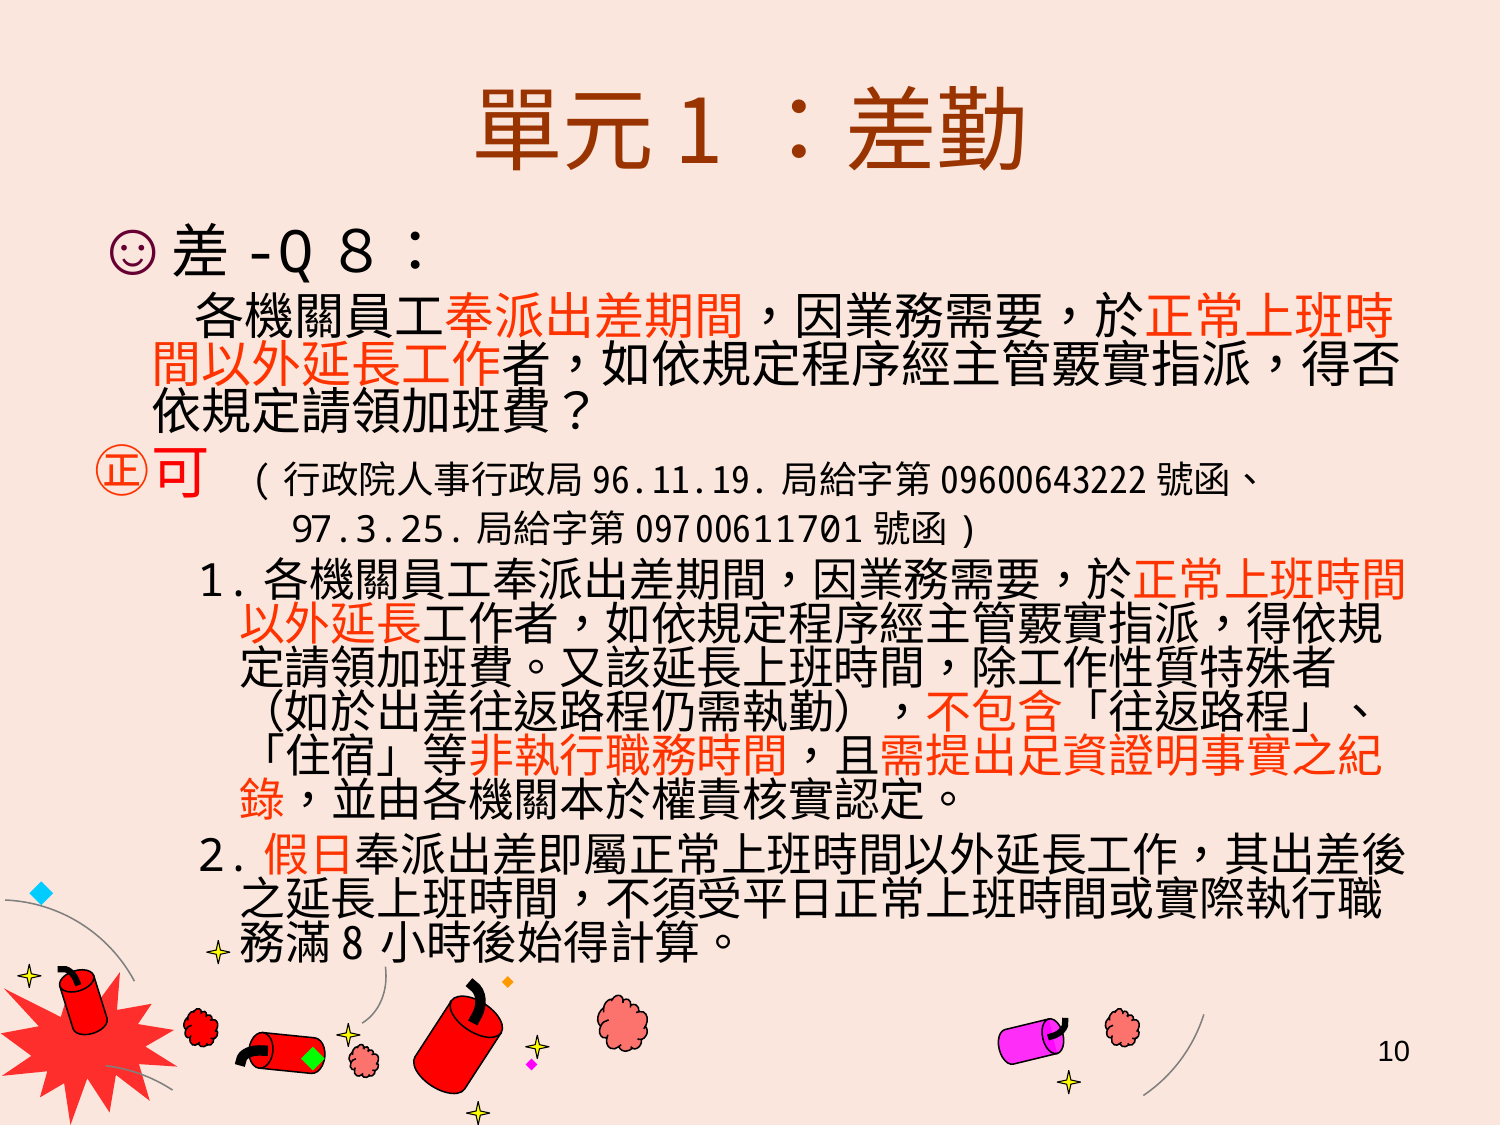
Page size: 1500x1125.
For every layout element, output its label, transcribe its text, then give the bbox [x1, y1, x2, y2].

text_box <number> [1074, 1024, 1426, 1103]
title 單元1：差勤 [75, 45, 1426, 209]
list 差-Q８： 各機關員工奉派出差期間，因業務需要，於正常上班時間以外延長工作者，如依規定程序經主管覈實指派，得否依規定請領加班費？ 可 (行政院人事行政局96.11.19.局給字第09600643222號函、 97.3.25.局給字第09700611701號函) 1.各機關員工奉派出差期間，因業務需要，於正常上班時間以外延長工作者，如依規定程序經主管覈實指派，得依規定請領加班費。又該延長上班時間，除工作性質特殊者（如於出差往返路程仍需執勤），不包含「往返路程」、「住宿」等非執行職務時間，且需提出足資證明事實之紀錄，並由各機關本於權責核實認定。 2.假日奉派出差即屬正常上班時間以外延長工作，其出差後之延長上班時間，不須受平日正常上班時間或實際執行職務滿8小時後始得計算。 [76, 220, 1427, 988]
